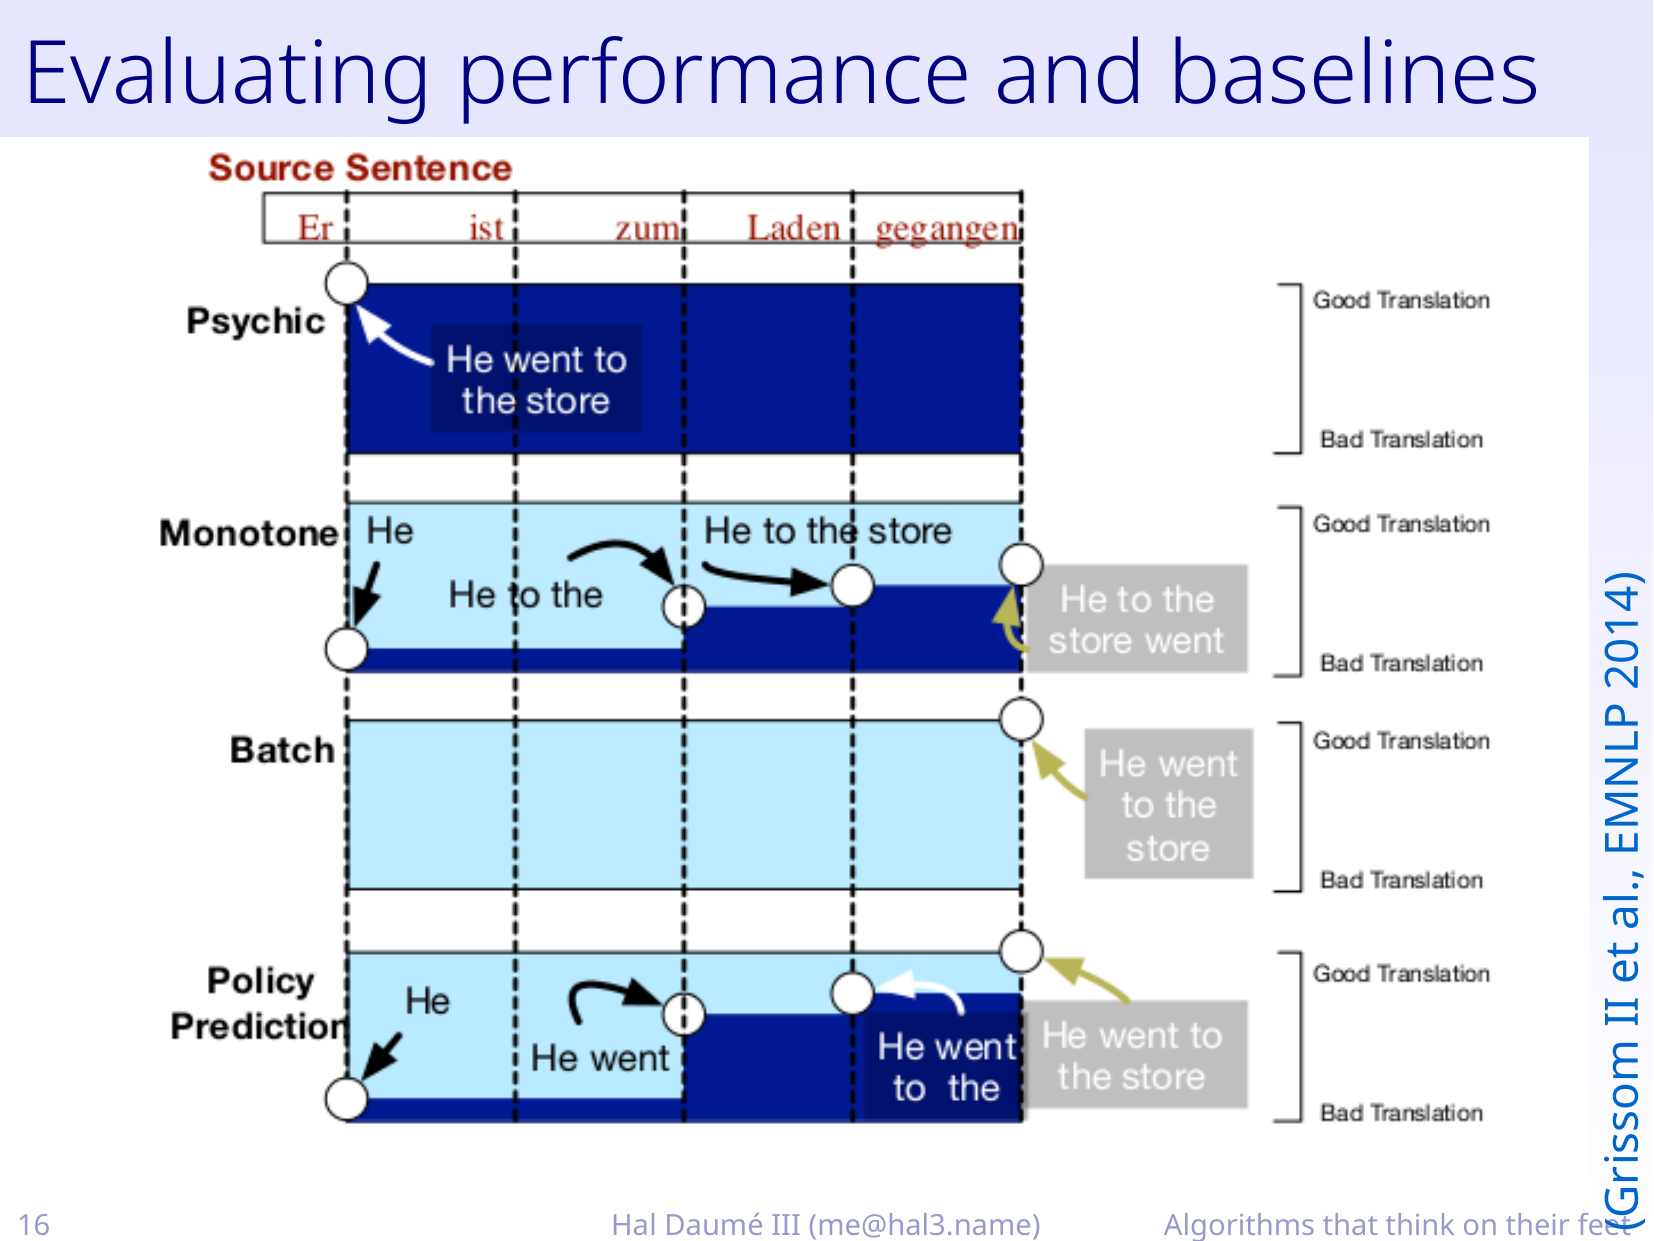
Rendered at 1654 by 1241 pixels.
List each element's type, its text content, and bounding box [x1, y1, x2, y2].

title Evaluating performance and baselines [22, 8, 1639, 131]
picture [150, 149, 1501, 1133]
text_box (Grissom II et al., EMNLP 2014) [1585, 578, 1648, 1235]
